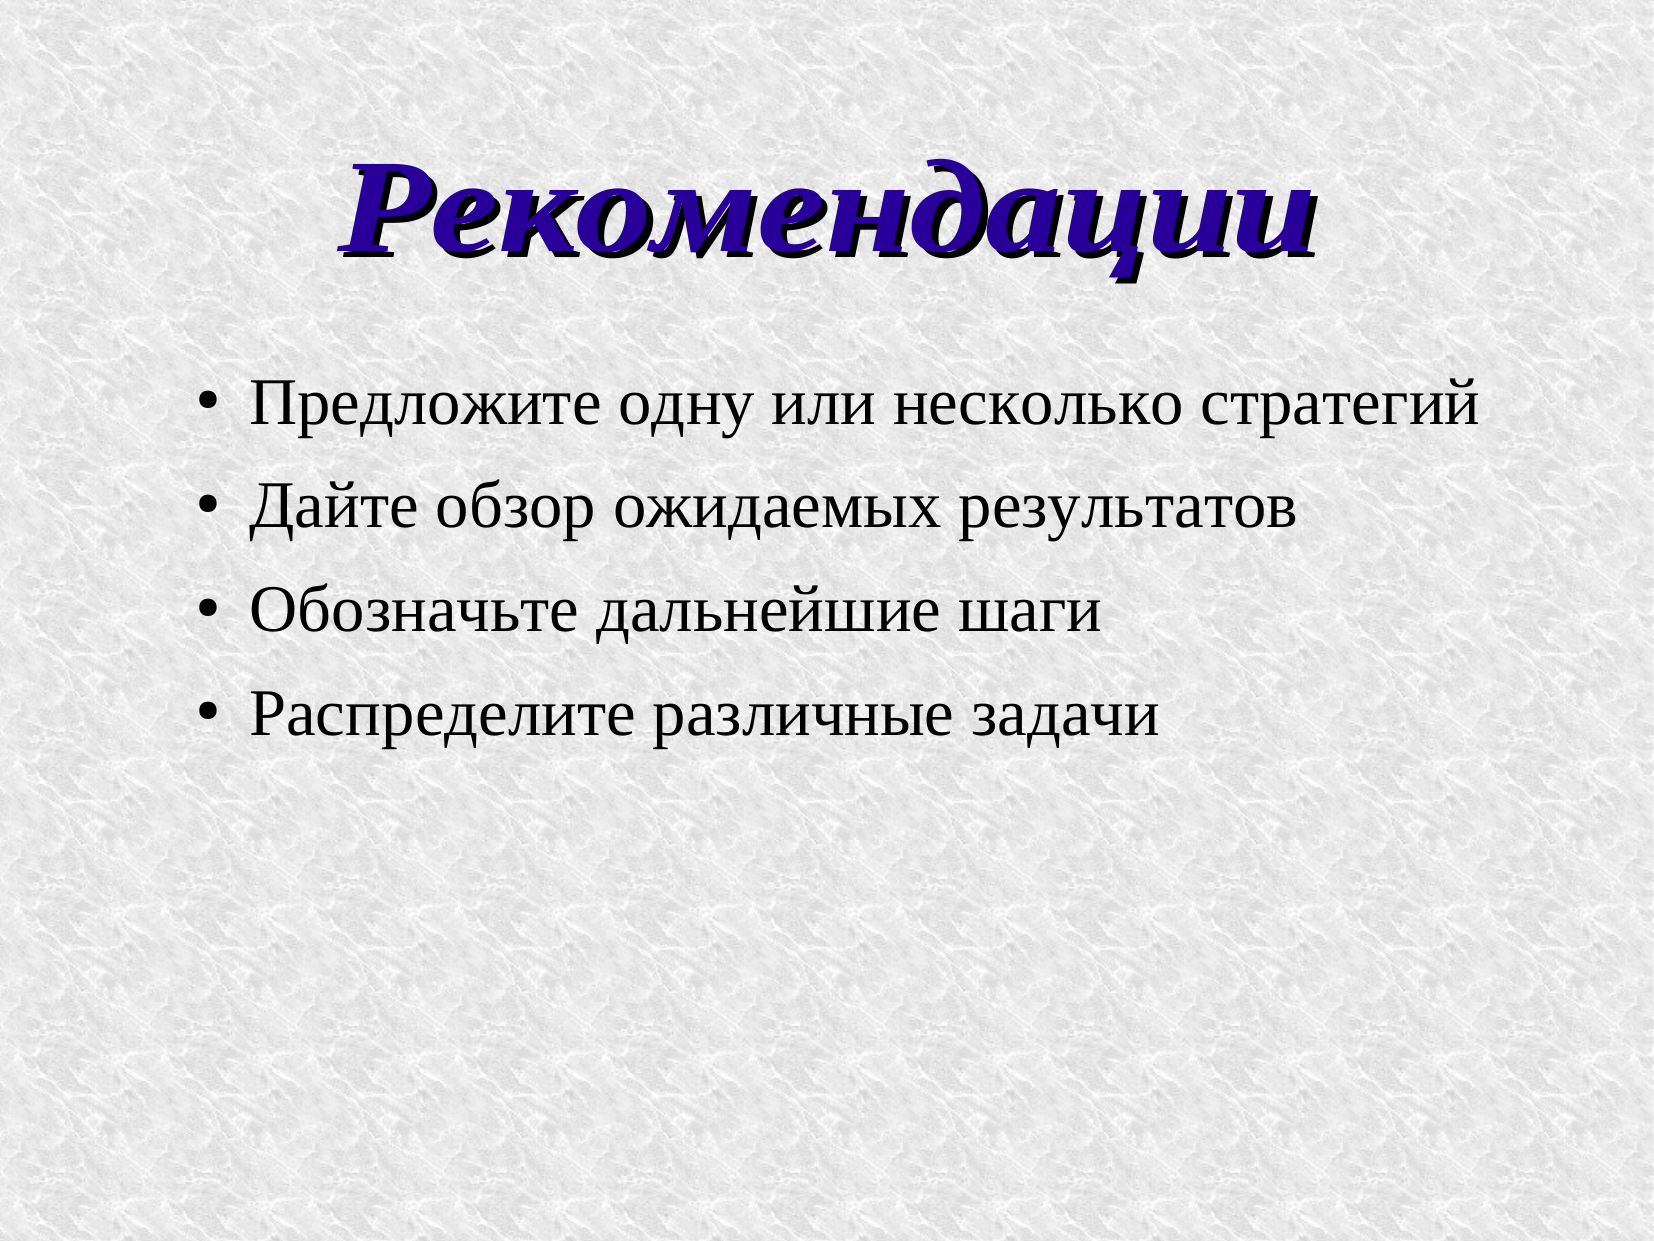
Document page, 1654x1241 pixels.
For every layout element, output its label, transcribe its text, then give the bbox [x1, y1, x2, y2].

list Предложите одну или несколько стратегий Дайте обзор ожидаемых результатов Обозначьте дальнейшие шаги Распределите различные задачи [178, 364, 1570, 1147]
picture [0, 0, 1654, 1241]
title Рекомендации [121, 102, 1534, 310]
